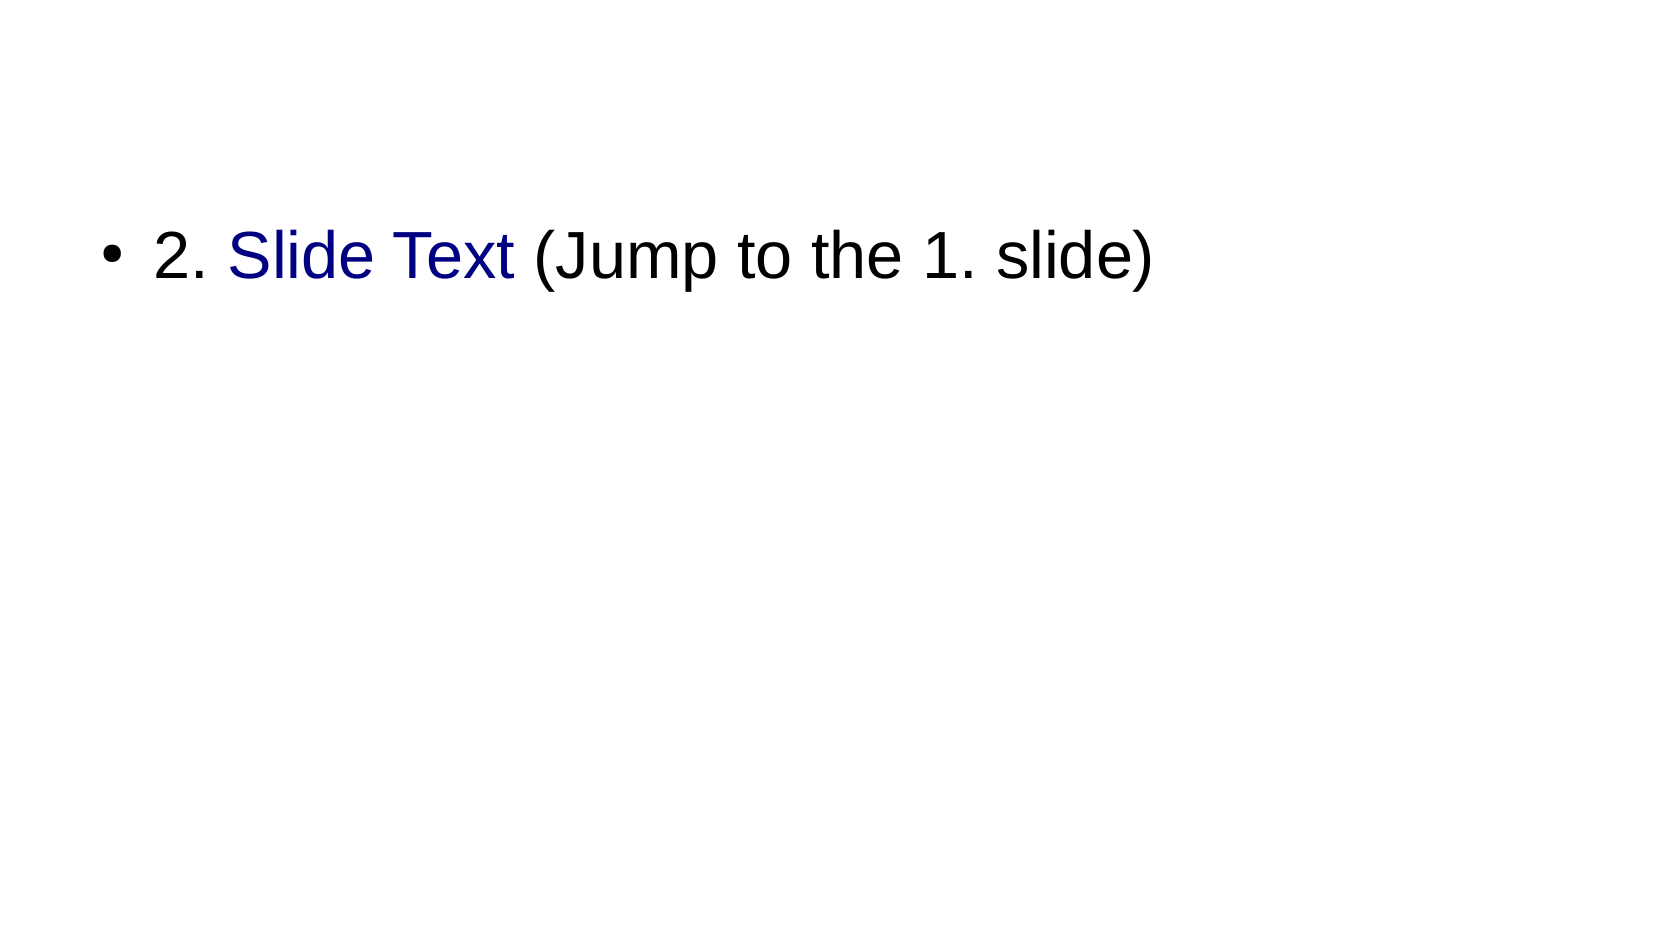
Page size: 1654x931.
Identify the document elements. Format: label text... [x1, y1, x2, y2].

list 2. Slide Text (Jump to the 1. slide) [82, 217, 1571, 758]
